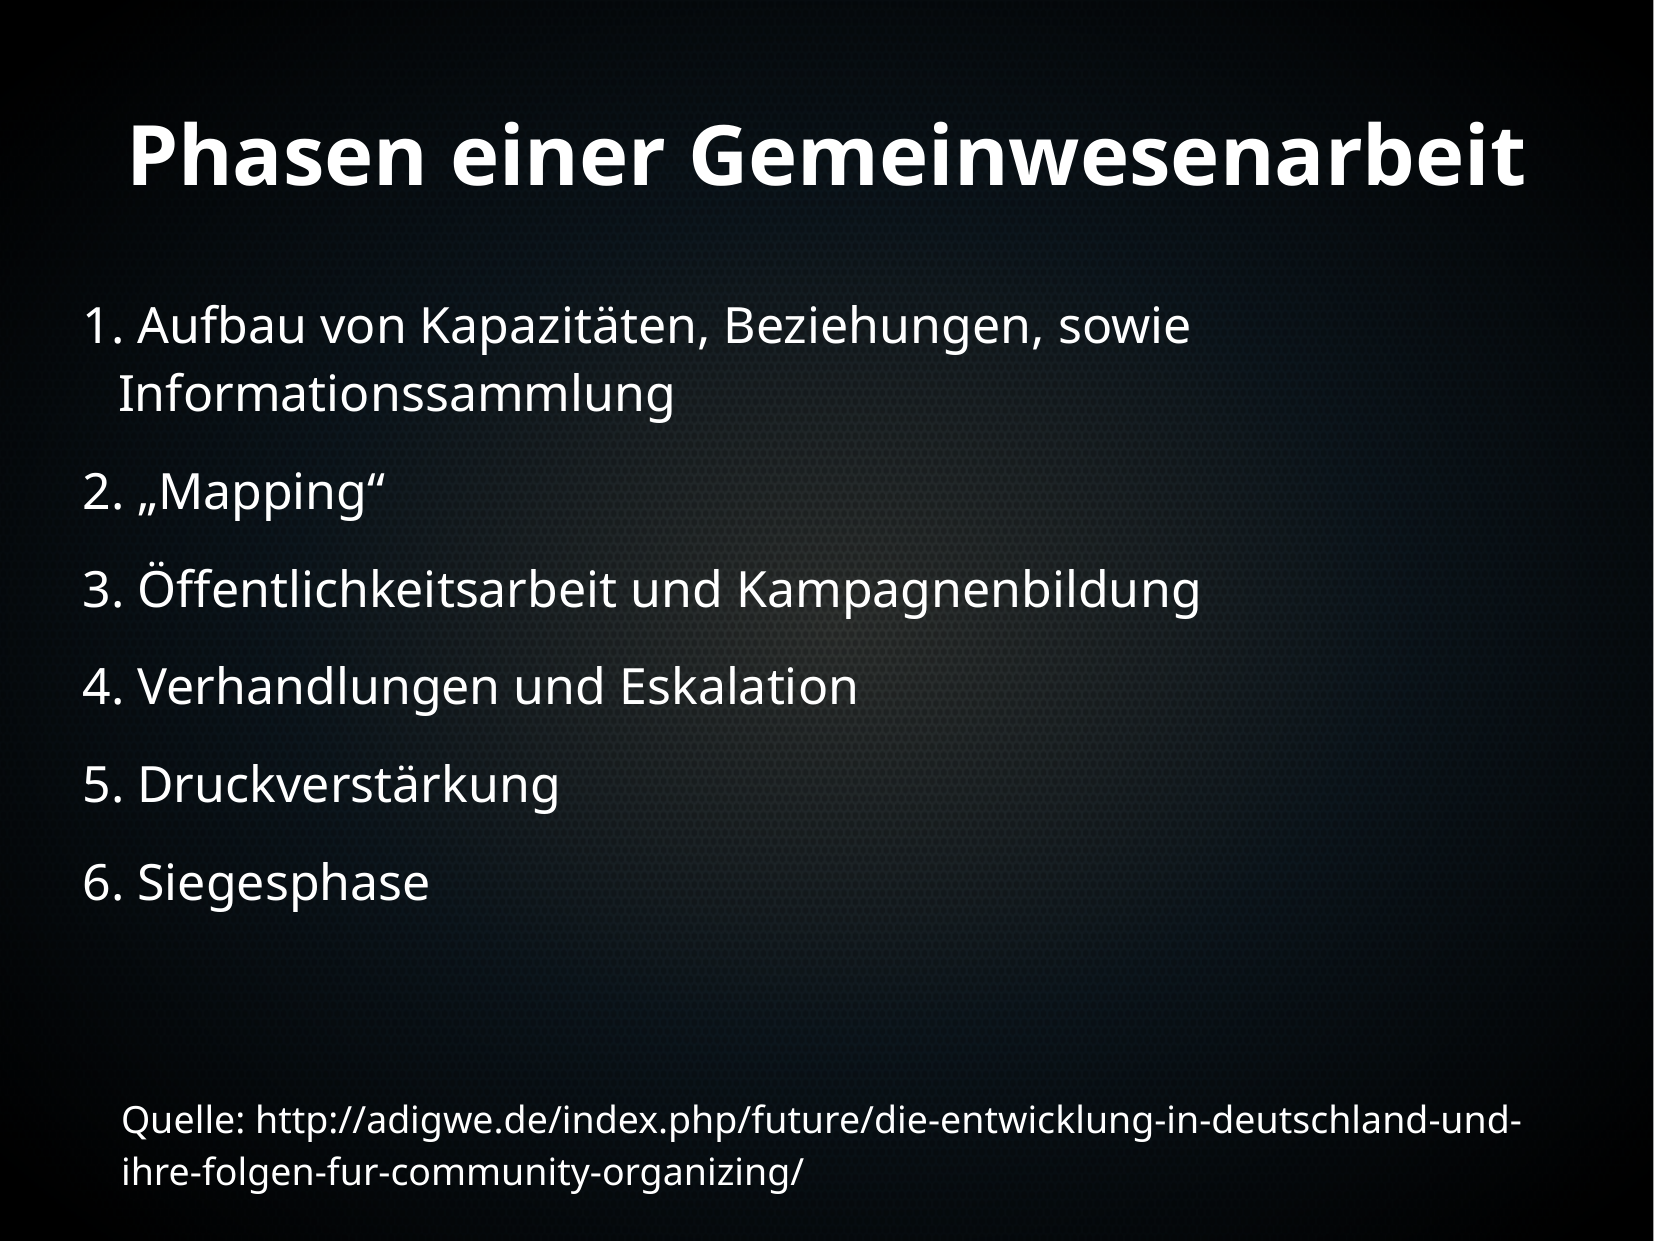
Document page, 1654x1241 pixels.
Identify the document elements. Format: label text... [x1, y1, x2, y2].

title Phasen einer Gemeinwesenarbeit [82, 49, 1571, 257]
picture [0, 0, 1654, 1241]
text_box Quelle: http://adigwe.de/index.php/future/die-entwicklung-in-deutschland-und-ihre-folgen-fur-community-organizing/ [106, 1086, 1595, 1187]
list Aufbau von Kapazitäten, Beziehungen, sowie Informationssammlung „Mapping“ Öffentlichkeitsarbeit und Kampagnenbildung Verhandlungen und Eskalation Druckverstärkung Siegesphase [82, 290, 1538, 1010]
